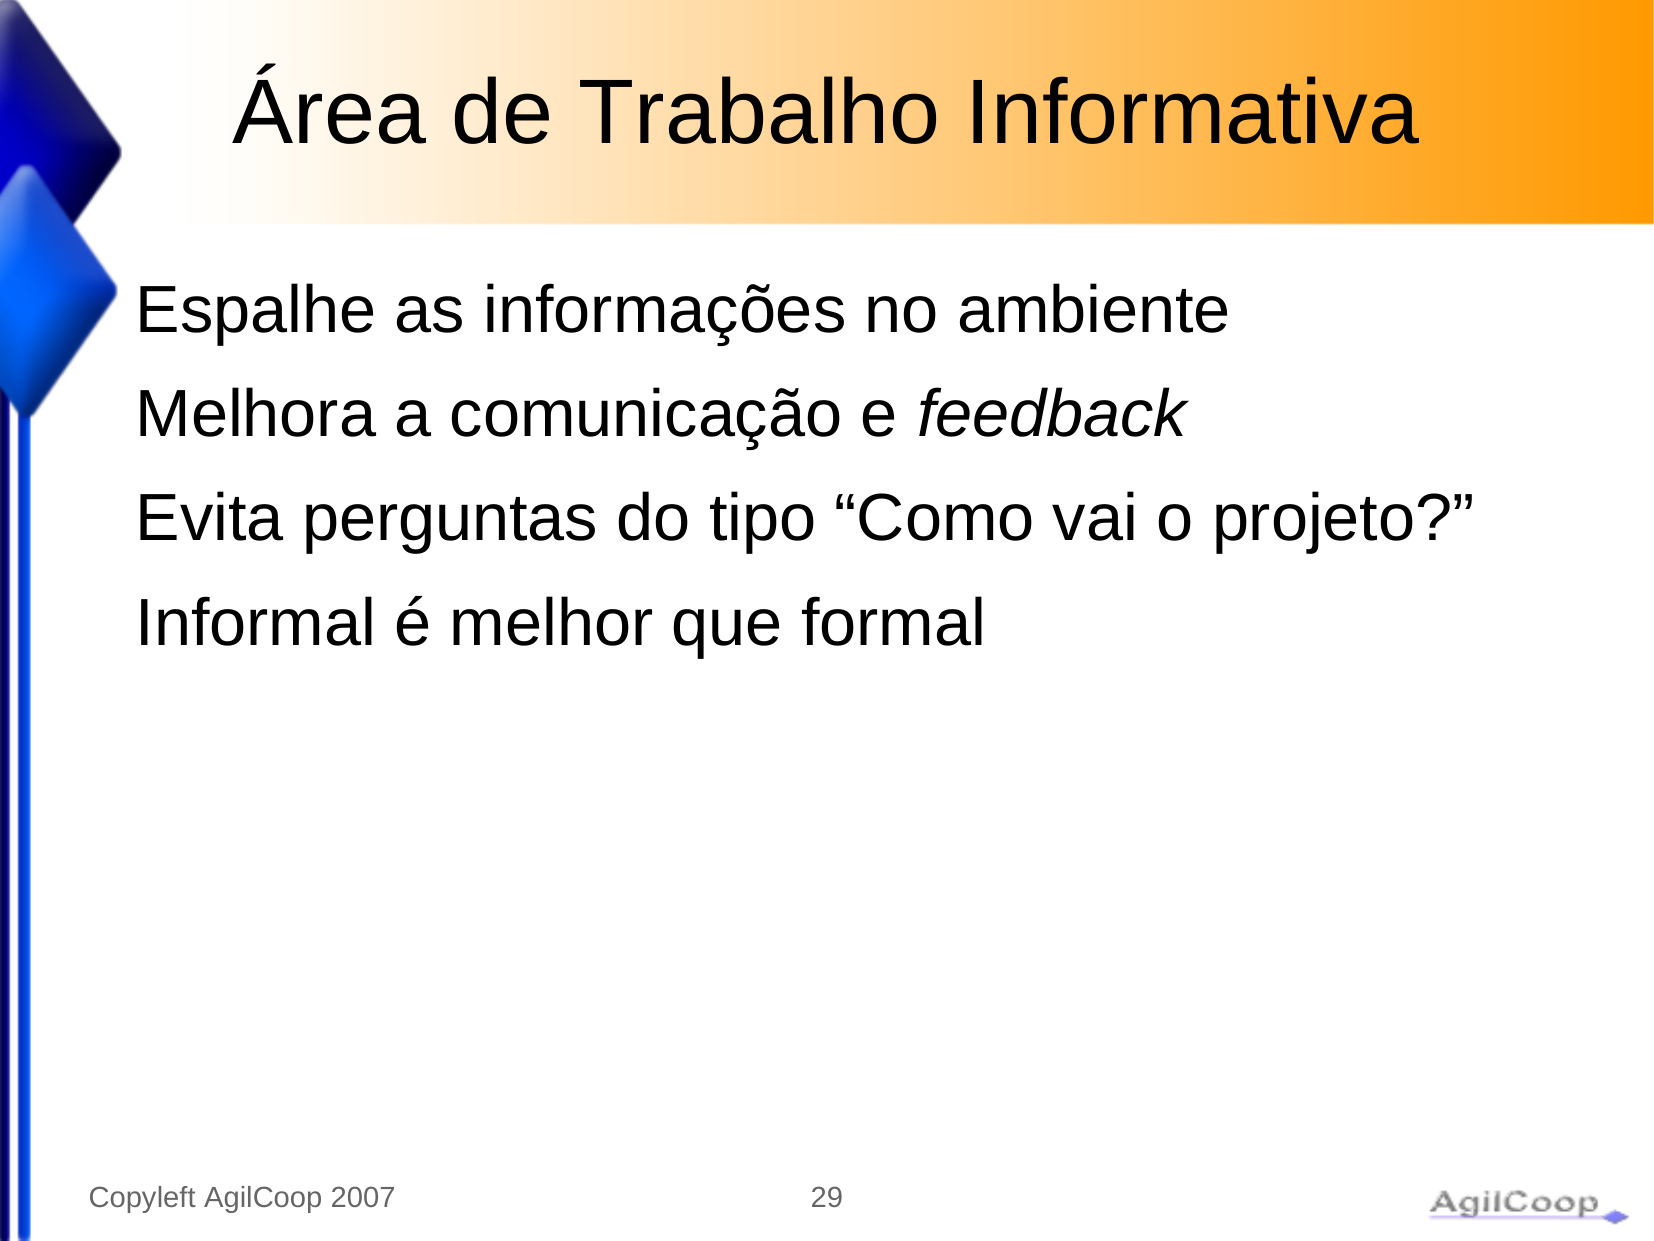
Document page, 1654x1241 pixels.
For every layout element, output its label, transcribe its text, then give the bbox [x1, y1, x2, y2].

picture [0, 0, 1654, 1241]
list Espalhe as informações no ambiente Melhora a comunicação e feedback Evita perguntas do tipo “Como vai o projeto?” Informal é melhor que formal [118, 271, 1607, 1123]
title Área de Trabalho Informativa [82, 8, 1571, 216]
